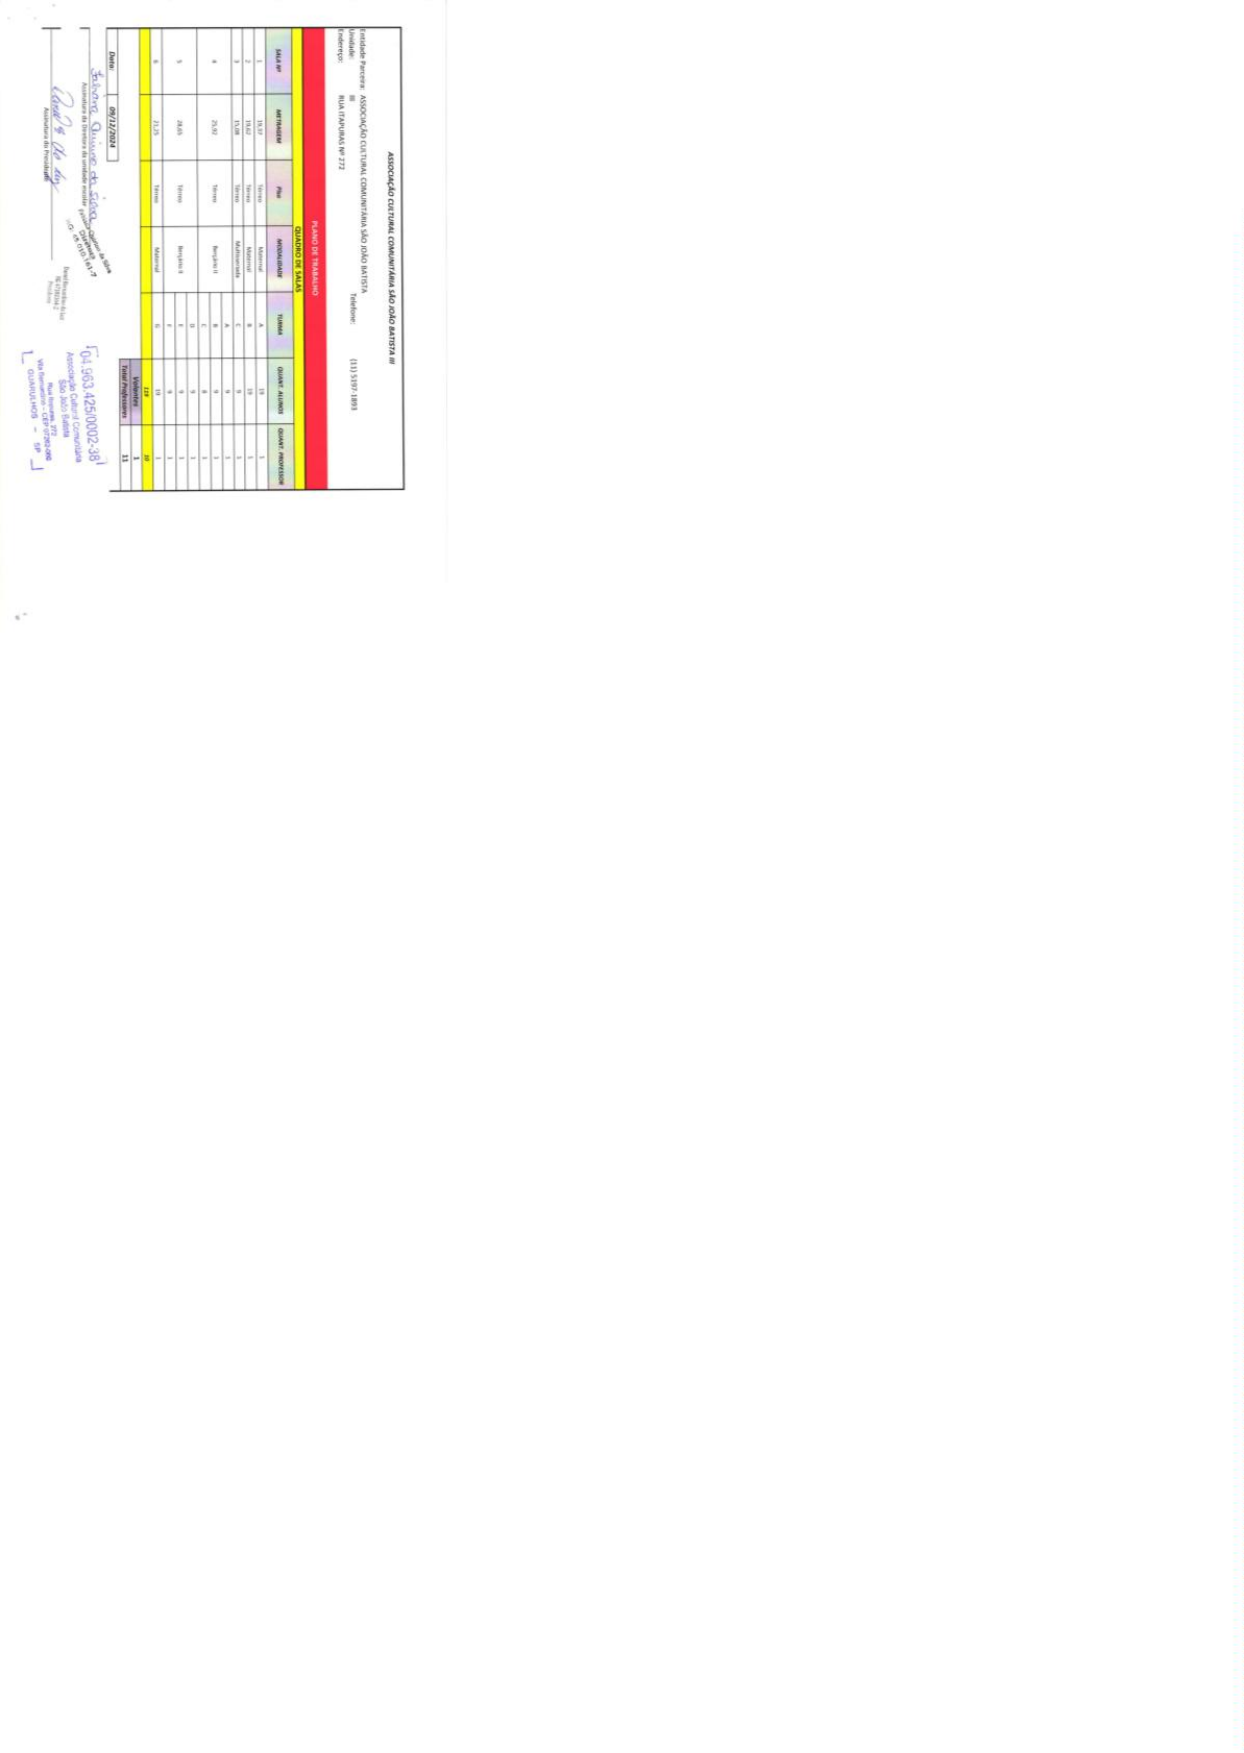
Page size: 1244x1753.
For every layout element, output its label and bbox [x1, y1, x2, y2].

text_box [0, 0, 1244, 1750]
